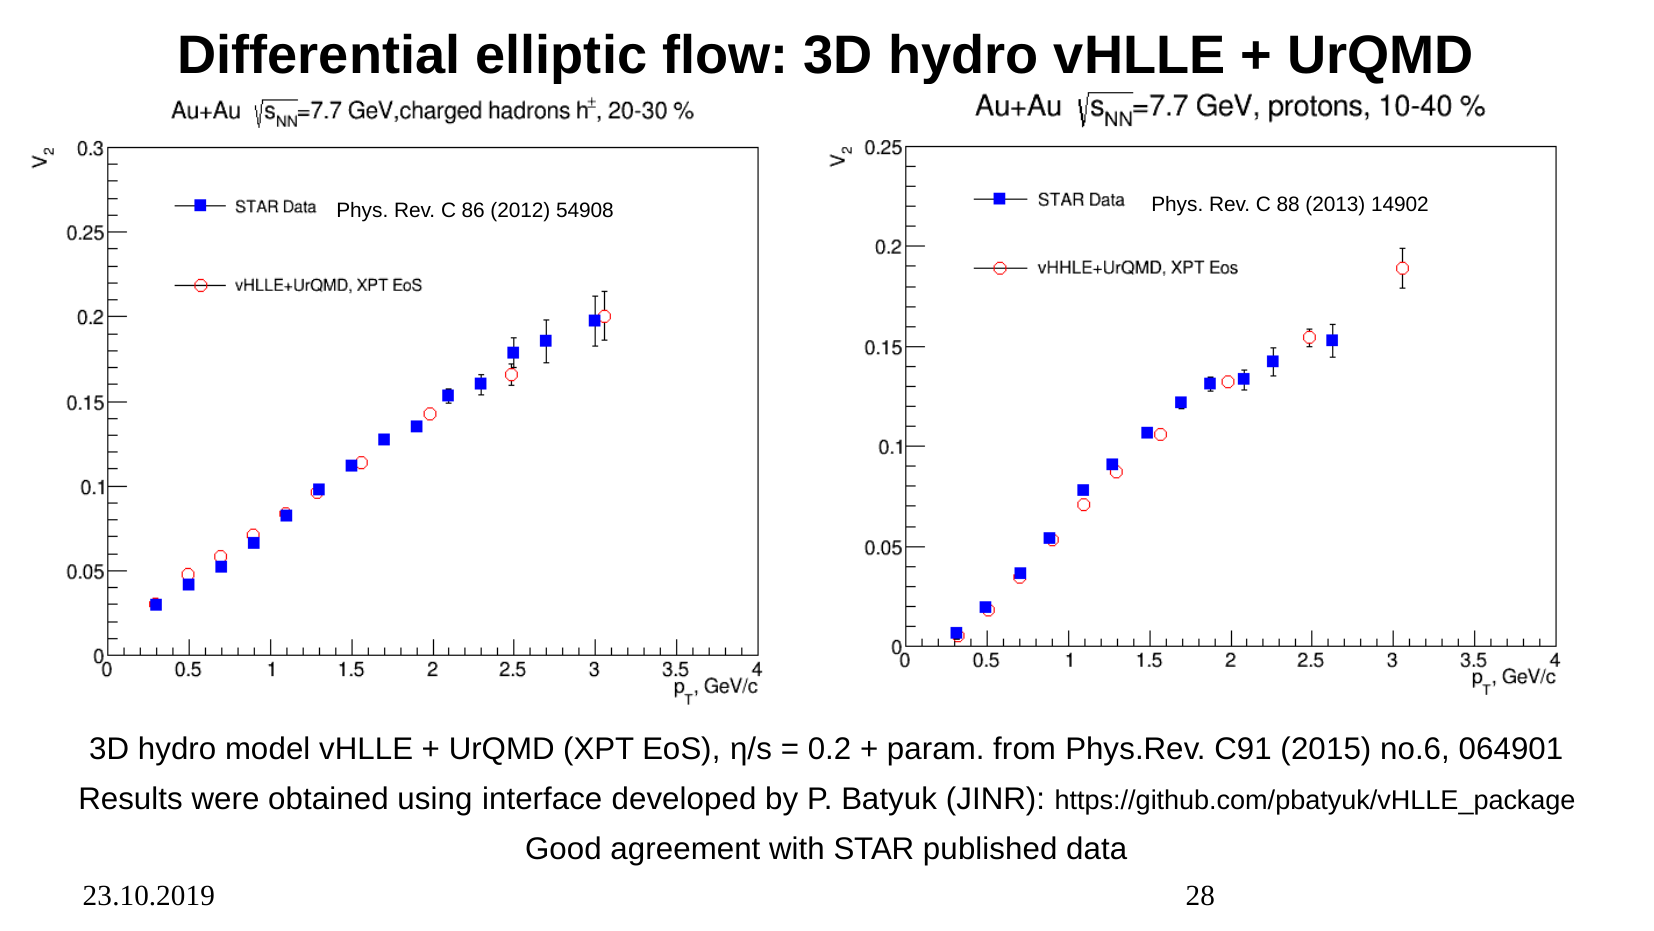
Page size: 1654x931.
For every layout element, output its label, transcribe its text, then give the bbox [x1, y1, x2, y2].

text_box Phys. Rev. C 88 (2013) 14902 [1136, 185, 1587, 235]
text_box Phys. Rev. C 86 (2012) 54908 [321, 191, 772, 241]
text_box 3D hydro model vHLLE + UrQMD (XPT EoS), η/s = 0.2 + param. from Phys.Rev. C91 (2015) no.6, 064901 Results were obtained using interface developed by P. Batyuk (JINR): https://github.com/pbatyuk/vHLLE_package Good agreement with STAR published data [54, 724, 1600, 874]
title Differential elliptic flow: 3D hydro vHLLE + UrQMD [59, 4, 1595, 84]
text_box 23.10.2019 [82, 874, 468, 912]
text_box [1185, 874, 1571, 912]
picture [27, 84, 1637, 719]
